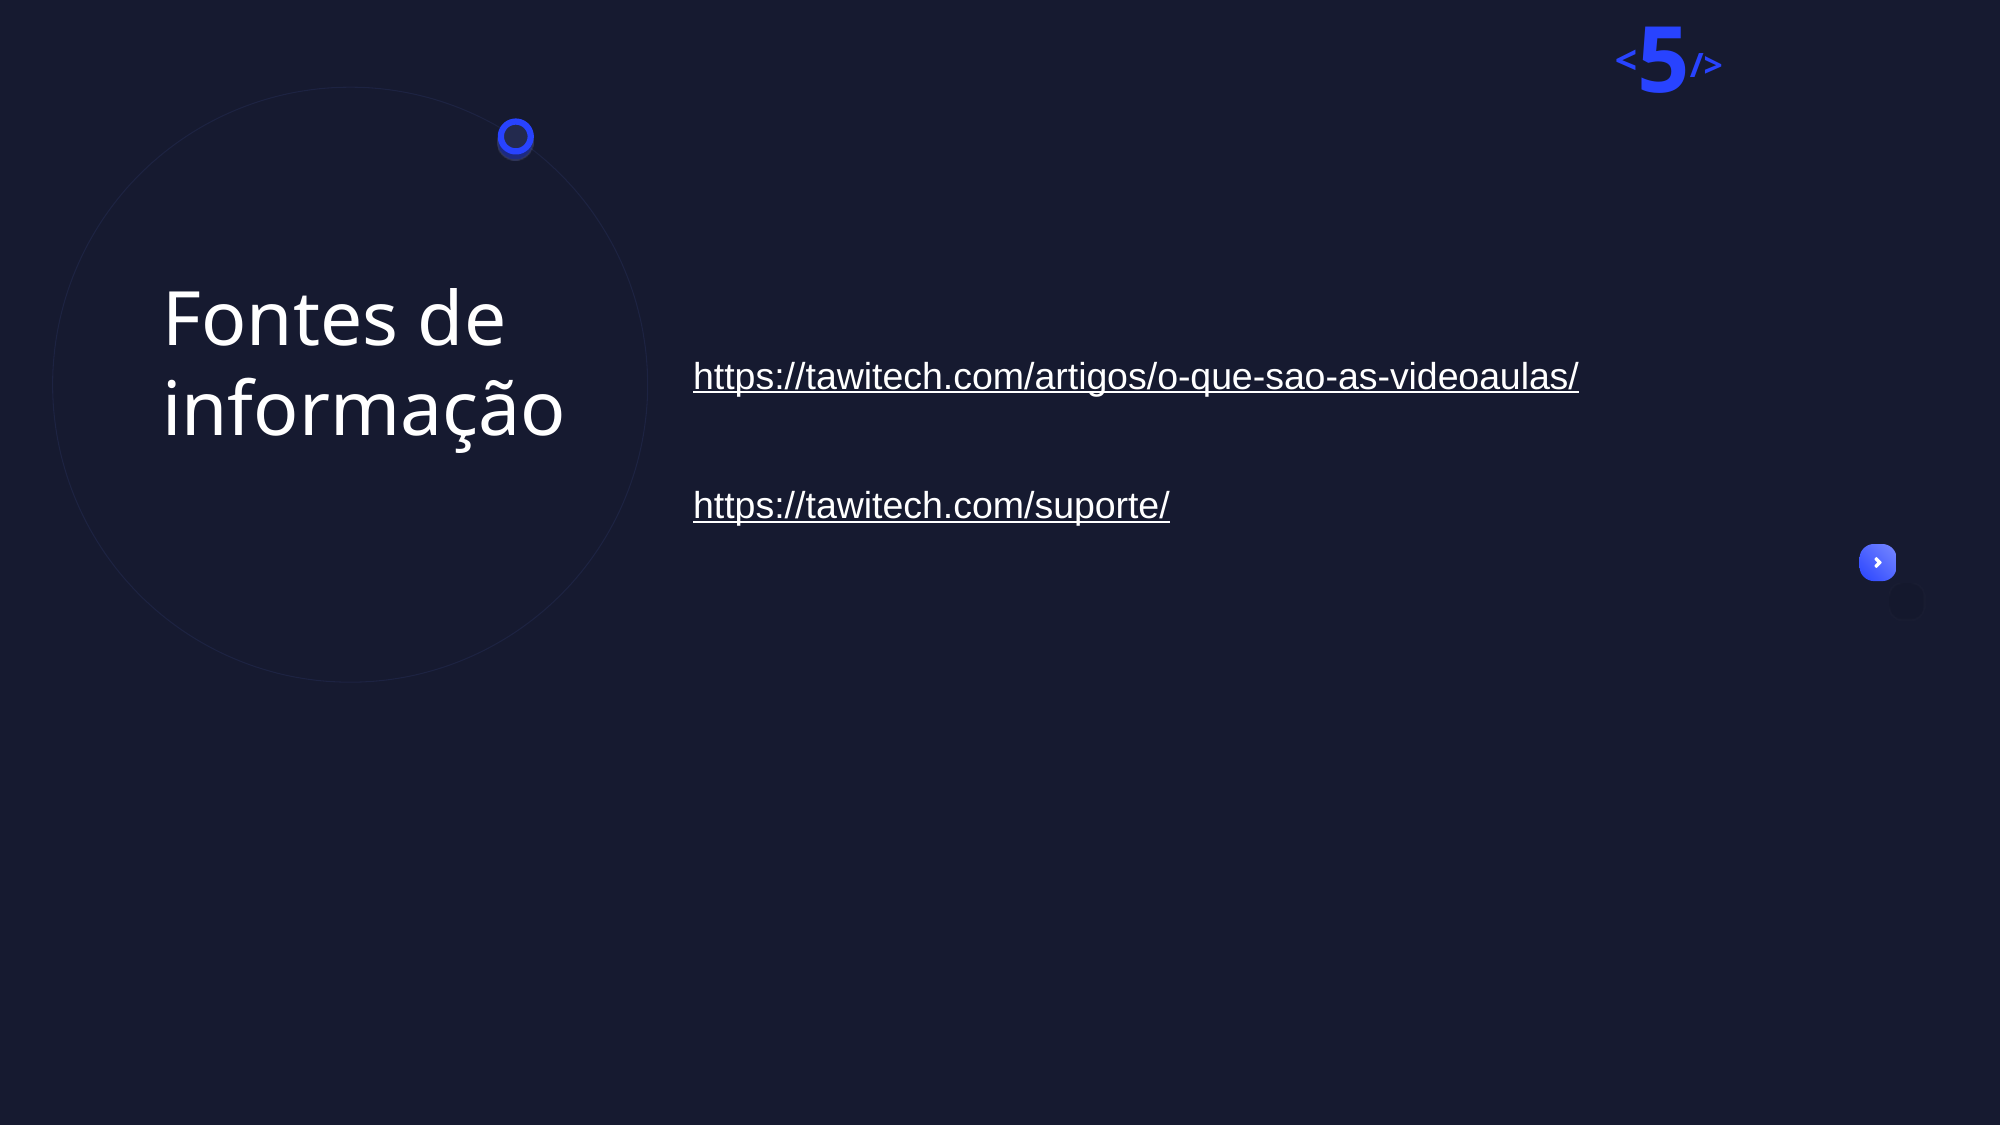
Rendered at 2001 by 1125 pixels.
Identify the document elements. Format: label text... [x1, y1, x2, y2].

text_box https://tawitech.com/artigos/o-que-sao-as-videoaulas/ https://tawitech.com/suporte/ [678, 341, 1679, 534]
text_box [1859, 544, 1897, 582]
text_box [52, 87, 639, 683]
text_box Fontes de informação [147, 263, 678, 458]
